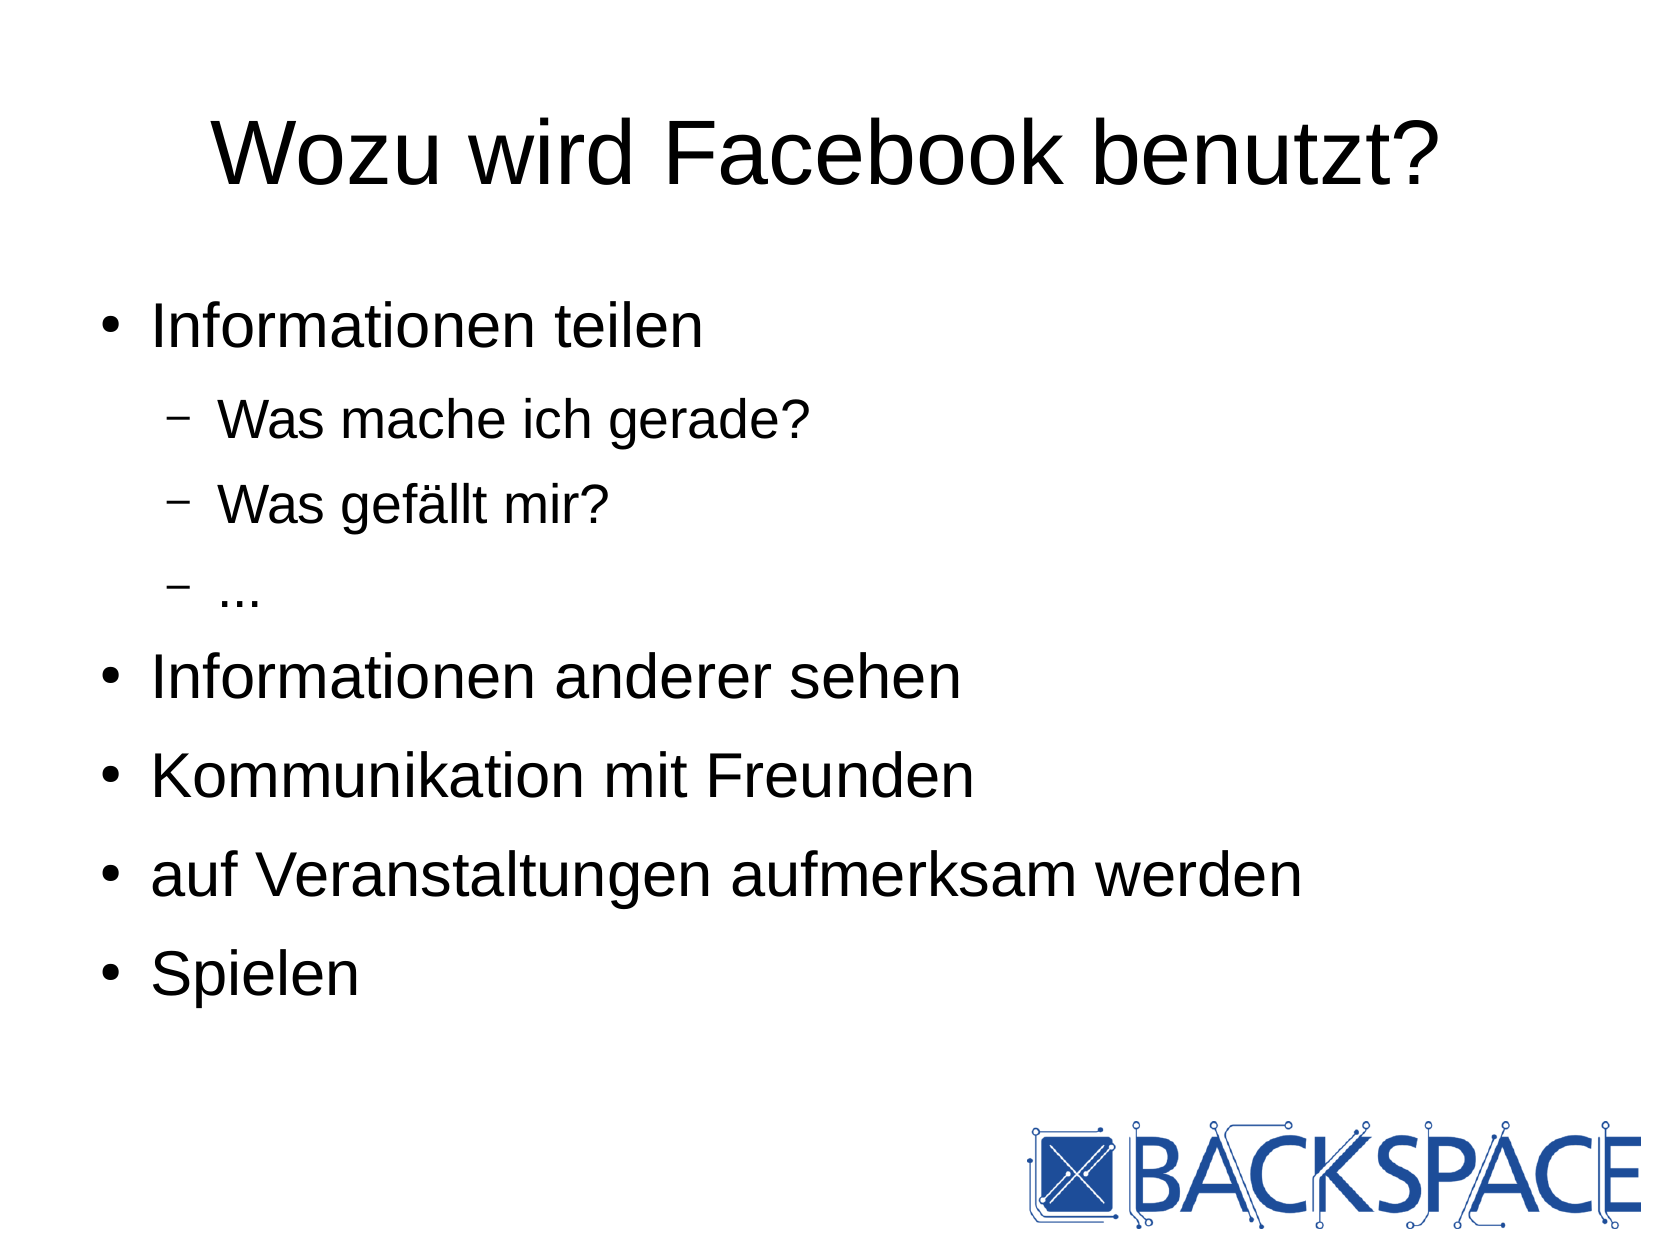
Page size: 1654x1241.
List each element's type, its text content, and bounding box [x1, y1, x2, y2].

list Informationen teilen Was mache ich gerade? Was gefällt mir? ... Informationen anderer sehen Kommunikation mit Freunden auf Veranstaltungen aufmerksam werden Spielen [82, 290, 1538, 1010]
picture [1027, 1121, 1641, 1229]
title Wozu wird Facebook benutzt? [82, 49, 1571, 257]
